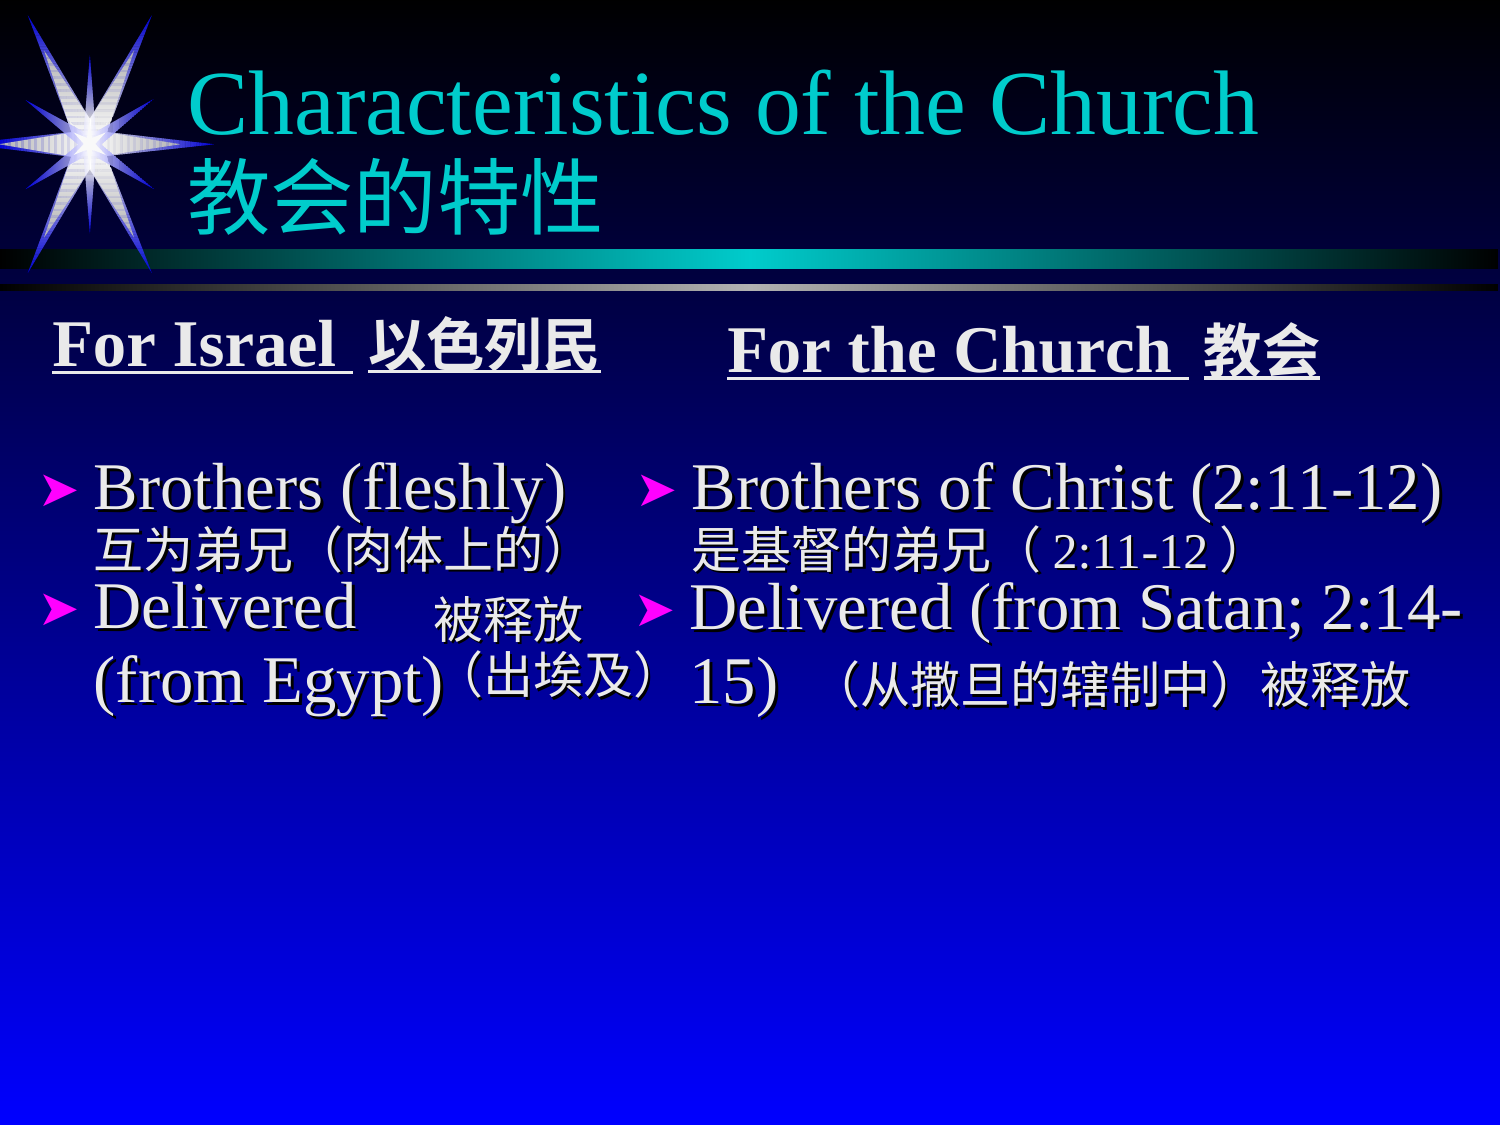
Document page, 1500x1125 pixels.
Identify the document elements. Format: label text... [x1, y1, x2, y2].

text_box For the Church 教会 [712, 305, 1361, 469]
list Delivered (from Egypt) [37, 568, 526, 718]
list Brothers of Christ (2:11-12) 是基督的弟兄（2:11-12） [635, 450, 1498, 1001]
list 被释放 （出埃及） [377, 593, 715, 763]
text_box For Israel 以色列民 [37, 299, 638, 455]
title Characteristics of the Church 教会的特性 [187, 53, 1463, 247]
list Delivered (from Satan; 2:14-15) （从撒旦的辖制中）被释放 [633, 570, 1475, 719]
list Brothers (fleshly) 互为弟兄（肉体上的） [37, 455, 635, 581]
